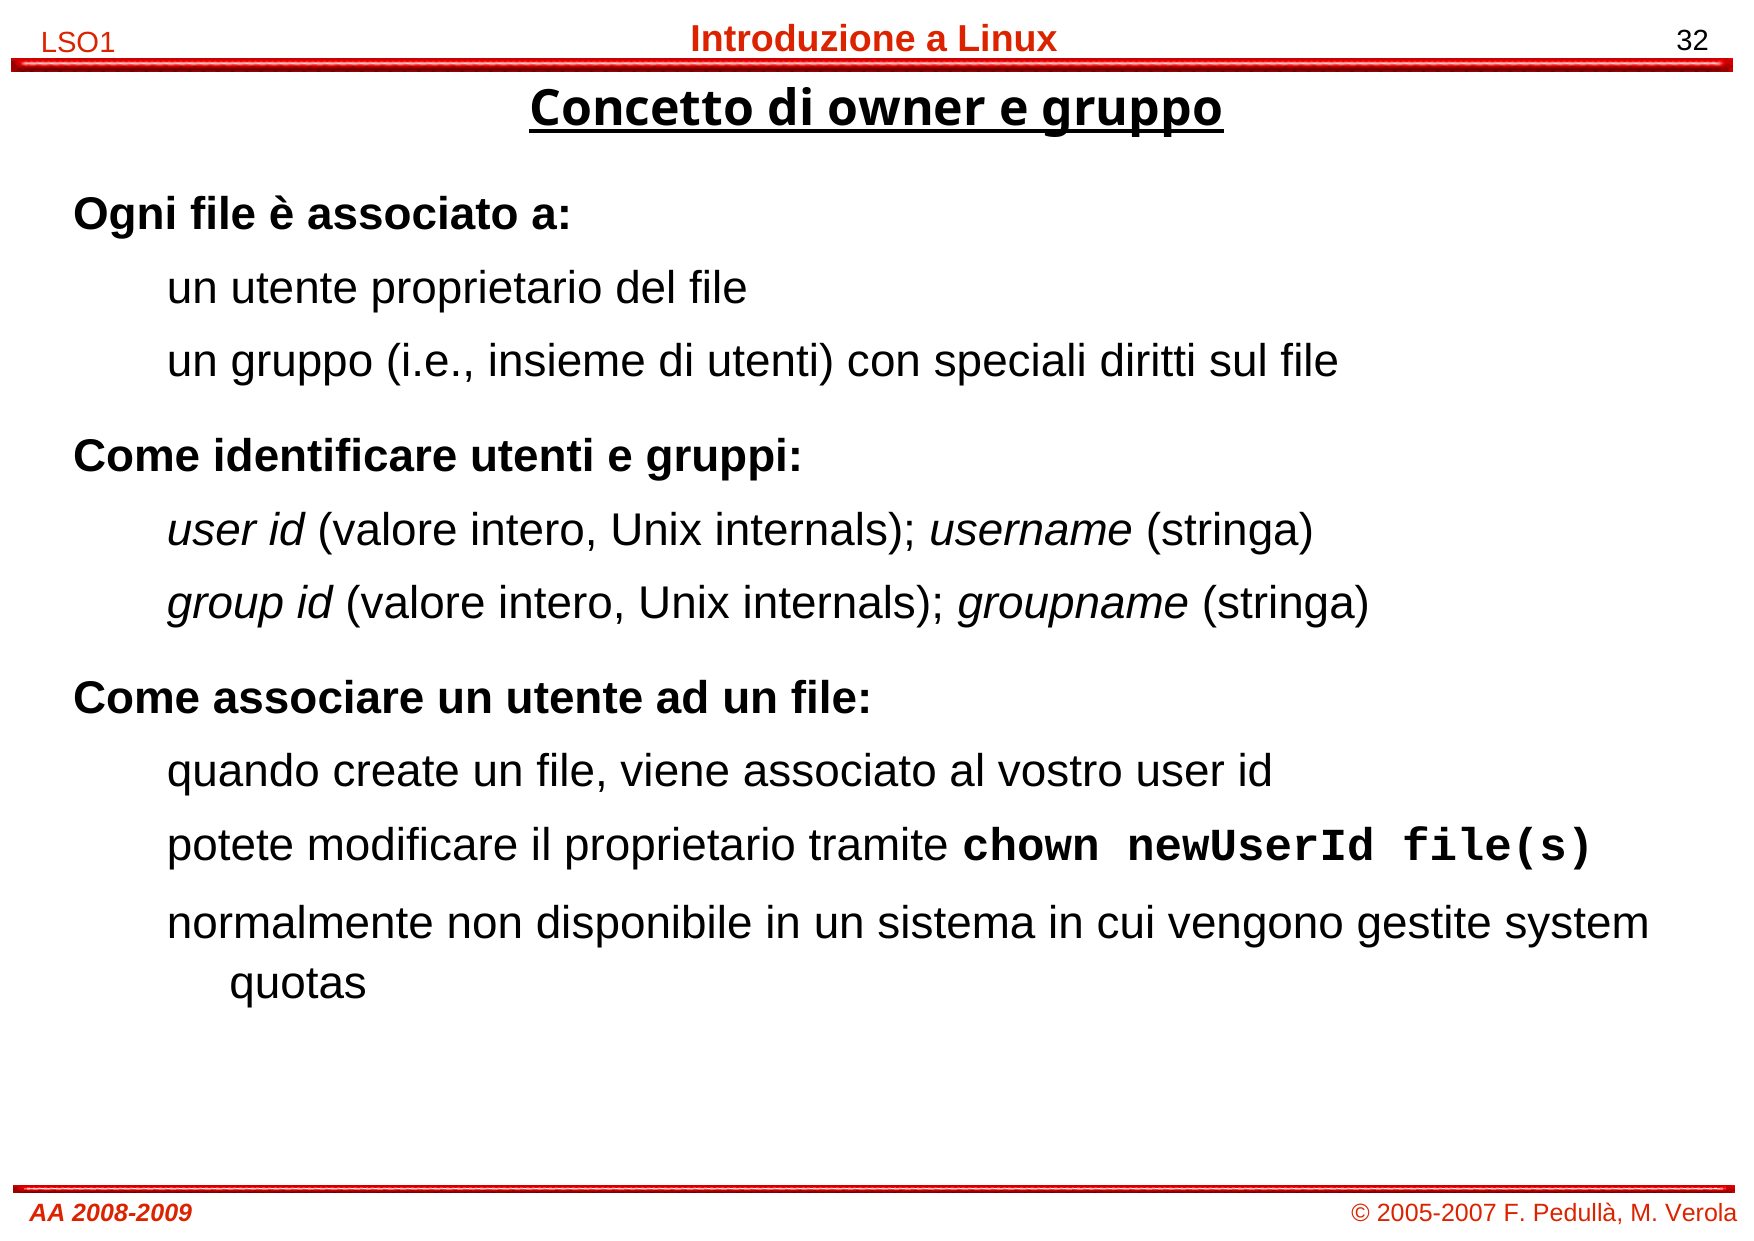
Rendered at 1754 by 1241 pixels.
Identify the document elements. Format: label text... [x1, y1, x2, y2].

picture [13, 1185, 1735, 1193]
list Ogni file è associato a: un utente proprietario del file un gruppo (i.e., insieme di utenti) con speciali diritti sul file Come identificare utenti e gruppi: user id (valore intero, Unix internals); username (stringa) group id (valore intero, Unix internals); groupname (stringa) Come associare un utente ad un file: quando create un file, viene associato al vostro user id potete modificare il proprietario tramite chown newUserId file(s) normalmente non disponibile in un sistema in cui vengono gestite system quotas [58, 177, 1696, 1083]
picture [11, 58, 1733, 72]
title Concetto di owner e gruppo [467, 60, 1286, 156]
